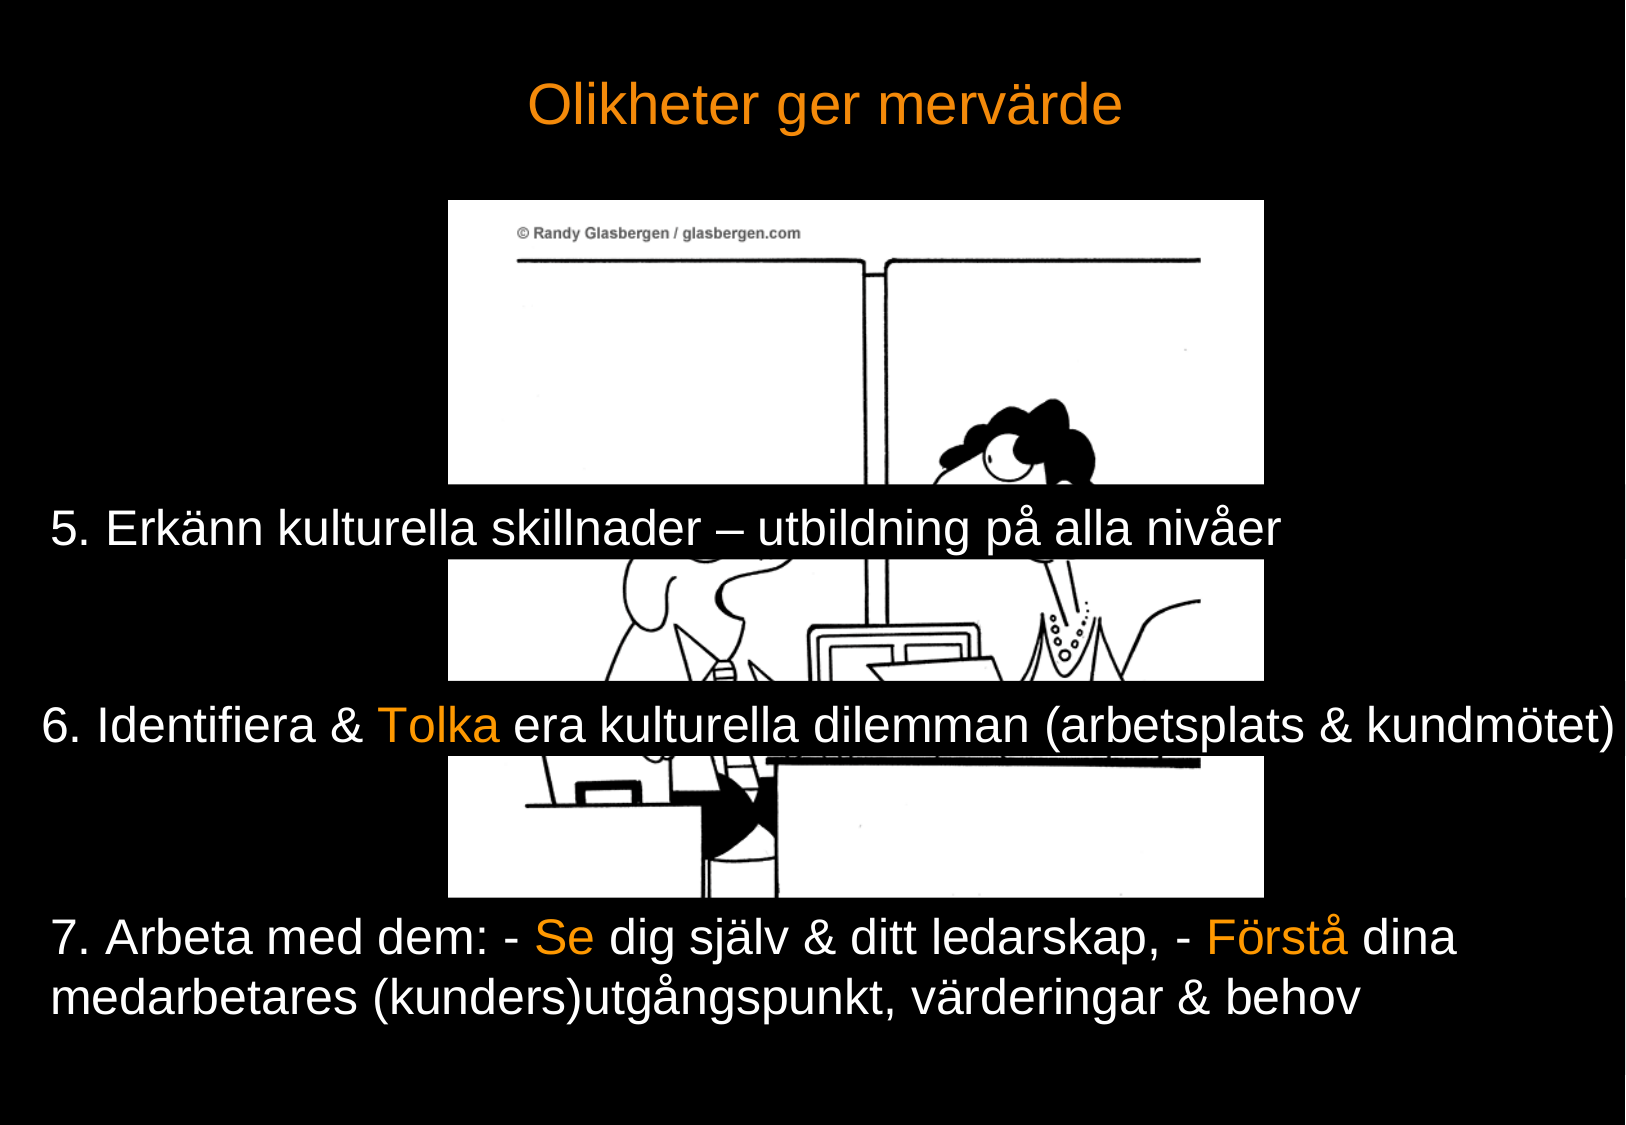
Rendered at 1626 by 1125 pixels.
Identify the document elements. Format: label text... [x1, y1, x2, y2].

text_box 7. Arbeta med dem: - Se dig själv & ditt ledarskap, - Förstå dina medarbetares (kunders)utgångspunkt, värderingar & behov [35, 897, 1626, 1075]
text_box Olikheter ger mervärde [496, 59, 1182, 135]
picture [448, 560, 1264, 680]
picture [448, 200, 1264, 484]
text_box 5. Erkänn kulturella skillnader – utbildning på alla nivåer [35, 484, 1626, 560]
picture [448, 756, 1264, 897]
text_box 6. Identifiera & Tolka era kulturella dilemman (arbetsplats & kundmötet) [26, 680, 1626, 756]
